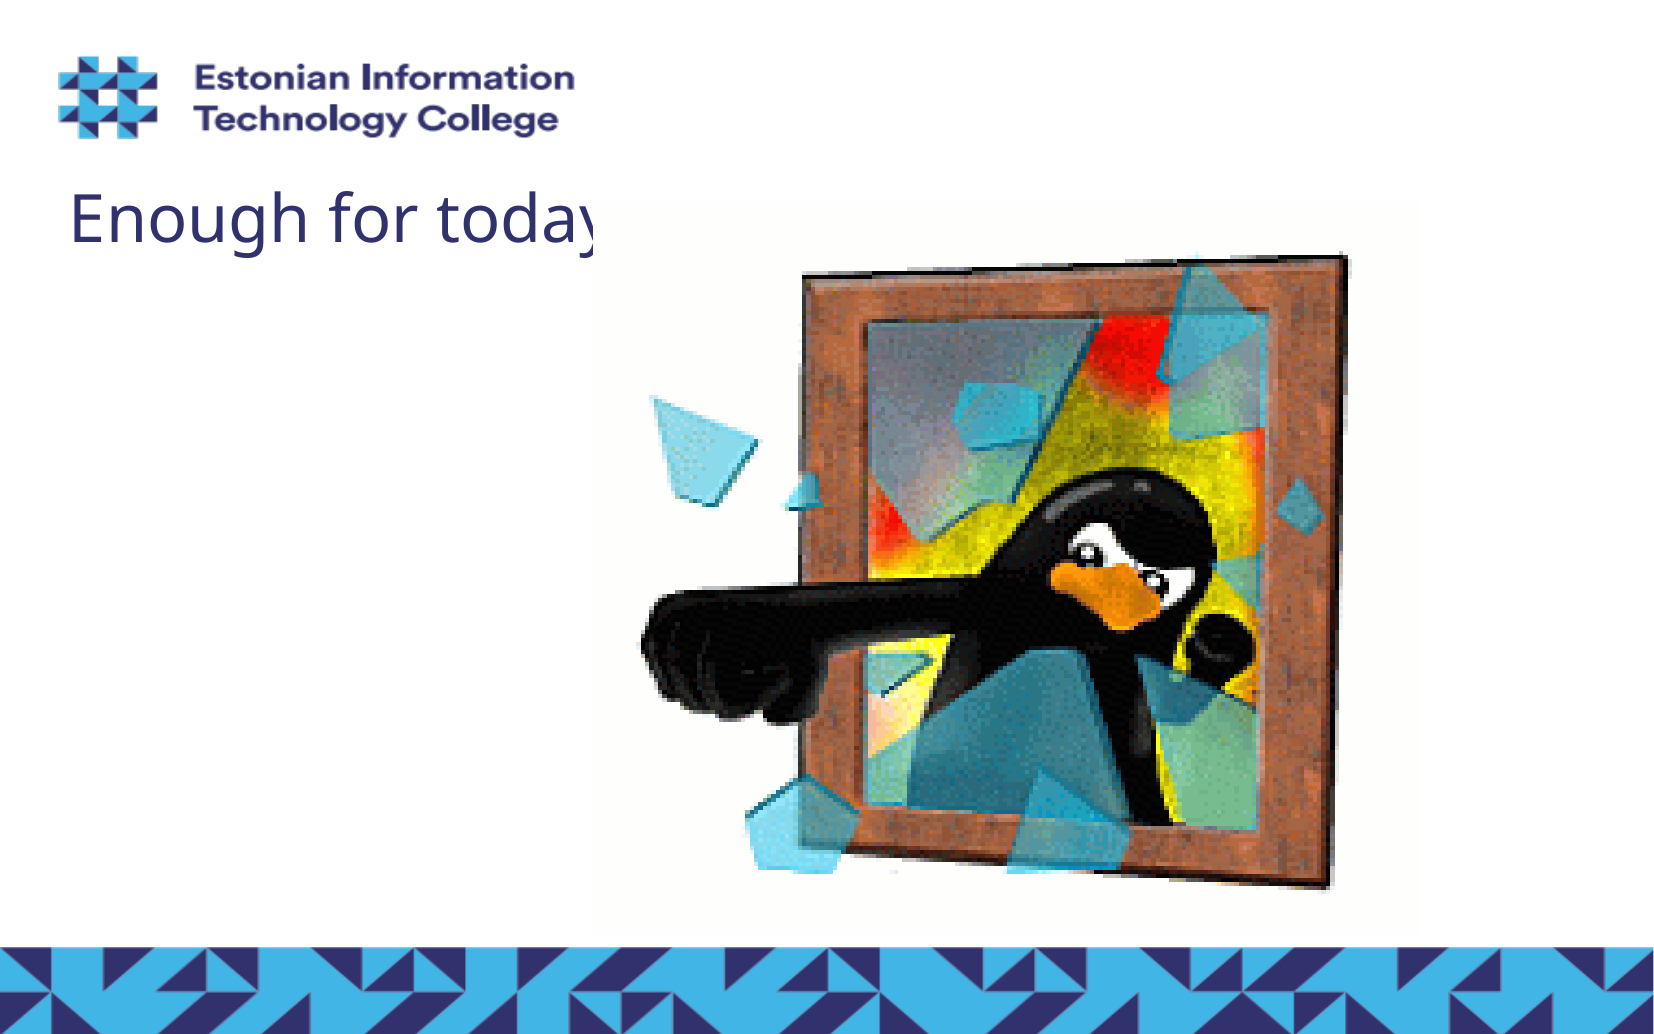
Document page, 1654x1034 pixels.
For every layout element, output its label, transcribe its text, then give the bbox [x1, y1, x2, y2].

picture [593, 200, 1418, 938]
title Enough for today [68, 147, 1536, 286]
